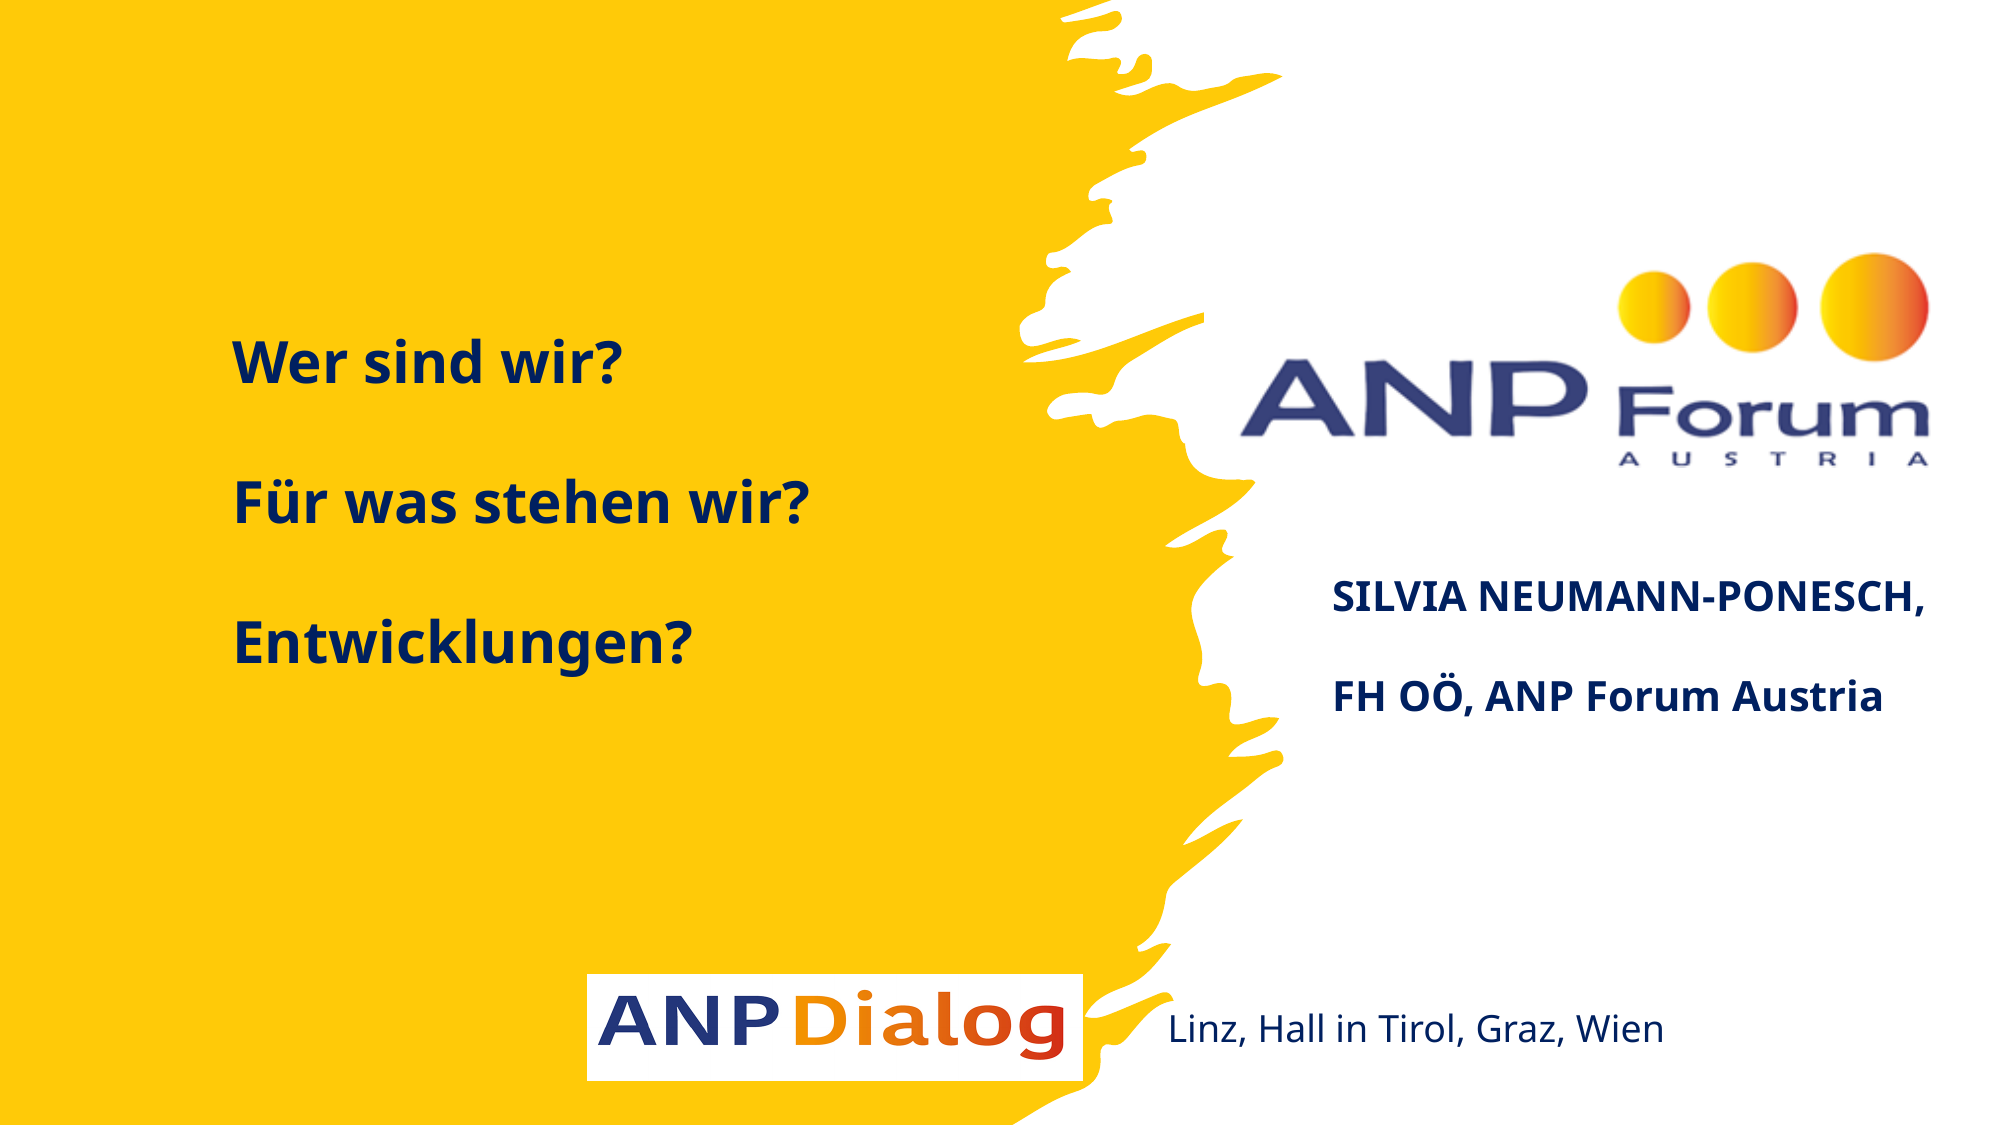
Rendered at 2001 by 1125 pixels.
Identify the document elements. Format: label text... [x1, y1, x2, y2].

picture [587, 974, 1083, 1082]
text_box Wer sind wir? Für was stehen wir? Entwicklungen? [217, 228, 1056, 688]
text_box Linz, Hall in Tirol, Graz, Wien [1152, 997, 1780, 1058]
picture [1204, 251, 1972, 468]
text_box SILVIA NEUMANN-PONESCH, FH OÖ, ANP Forum Austria [1317, 562, 1946, 730]
